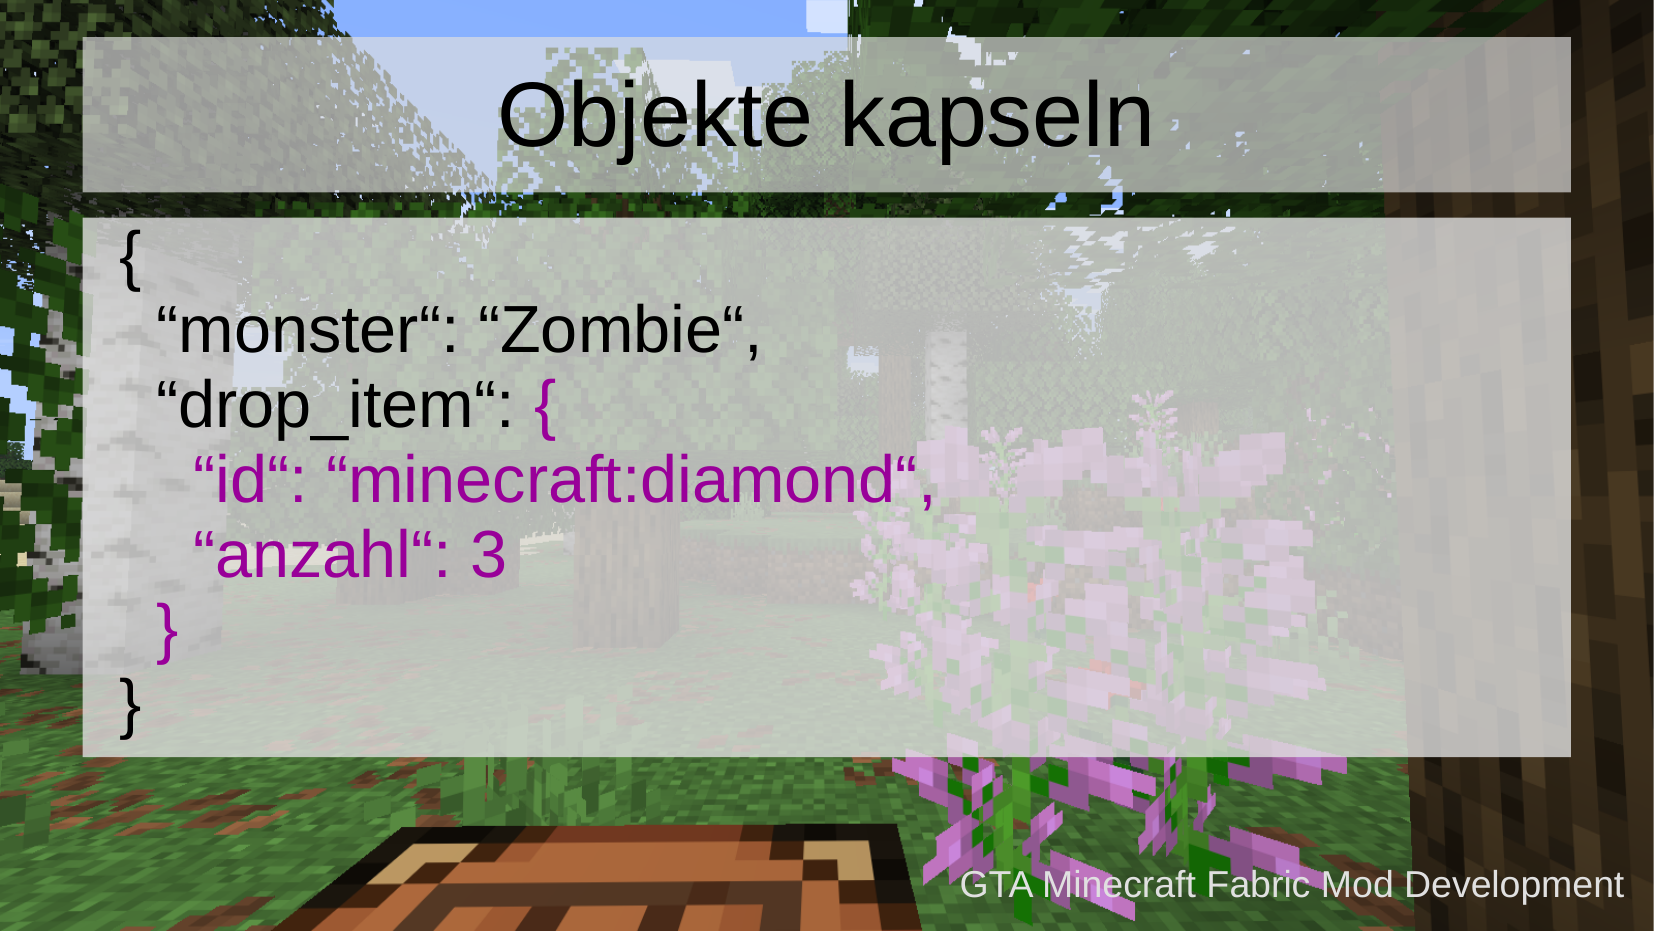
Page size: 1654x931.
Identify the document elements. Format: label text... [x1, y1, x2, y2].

picture [0, 0, 1654, 931]
title Objekte kapseln [82, 37, 1571, 193]
list { “monster“: “Zombie“, “drop_item“: { “id“: “minecraft:diamond“, “anzahl“: 3 } } [82, 217, 1571, 758]
